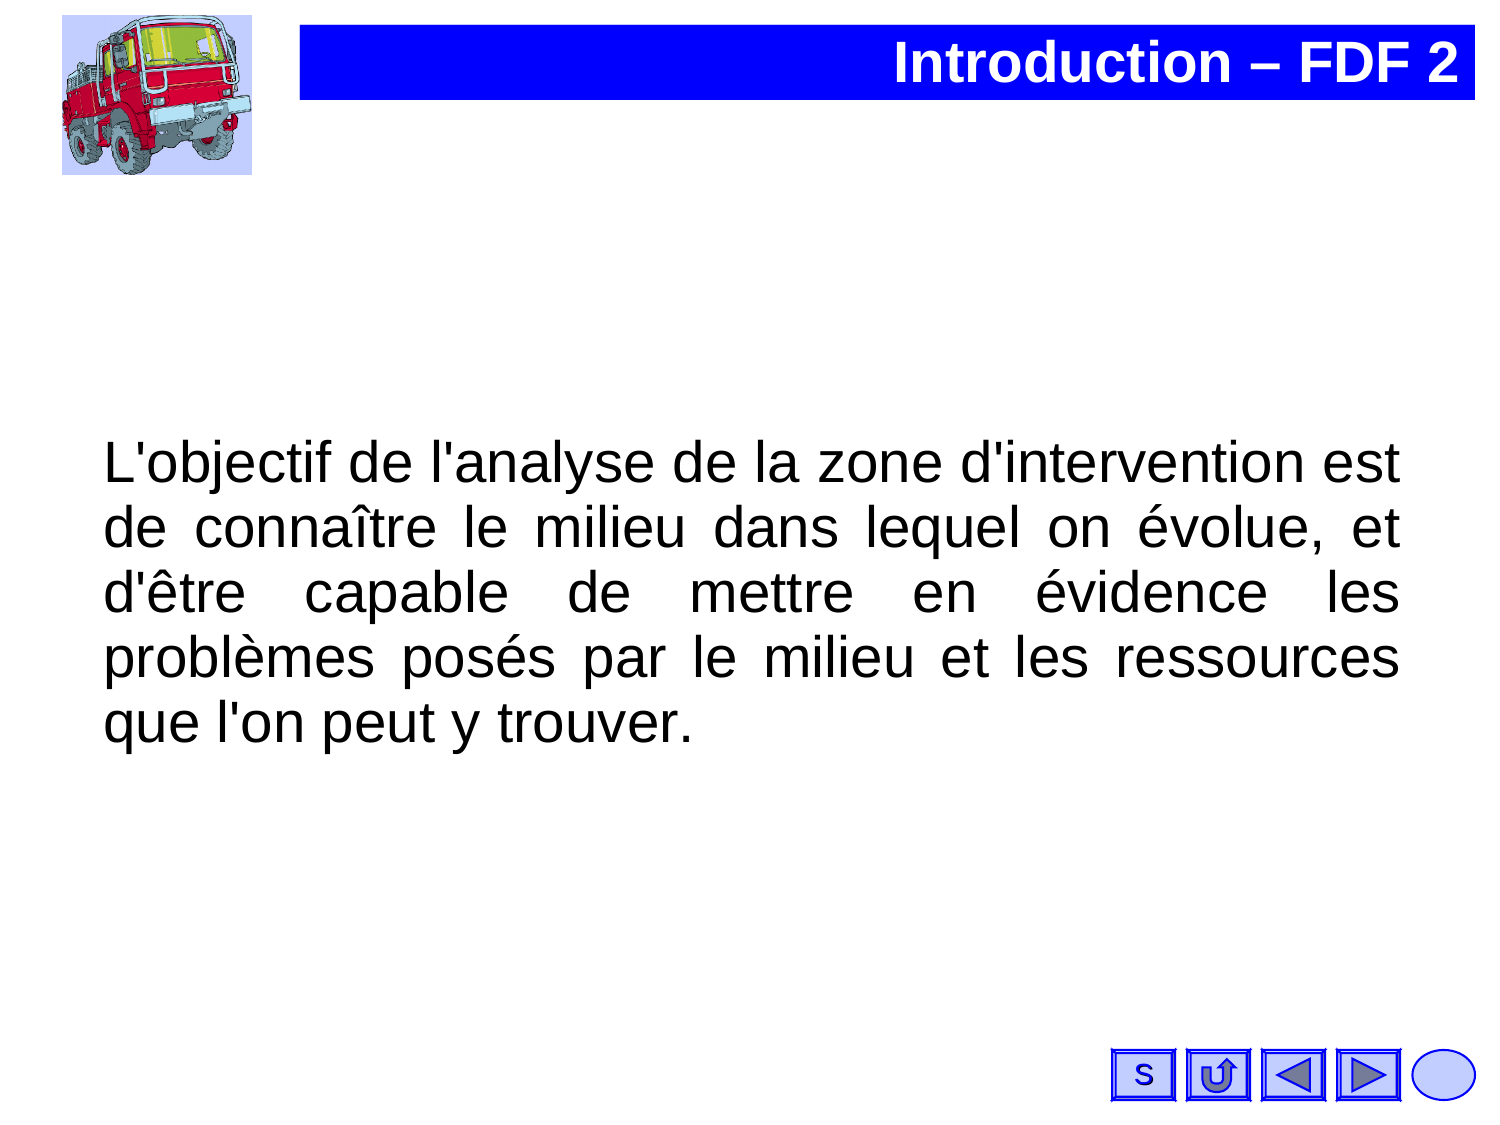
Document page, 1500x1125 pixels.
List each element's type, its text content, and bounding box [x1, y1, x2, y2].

text_box Introduction – FDF 2 [299, 24, 1475, 100]
text_box [1412, 1049, 1476, 1101]
text_box L'objectif de l'analyse de la zone d'intervention est de connaître le milieu dans lequel on évolue, et d'être capable de mettre en évidence les problèmes posés par le milieu et les ressources que l'on peut y trouver. [88, 421, 1418, 761]
